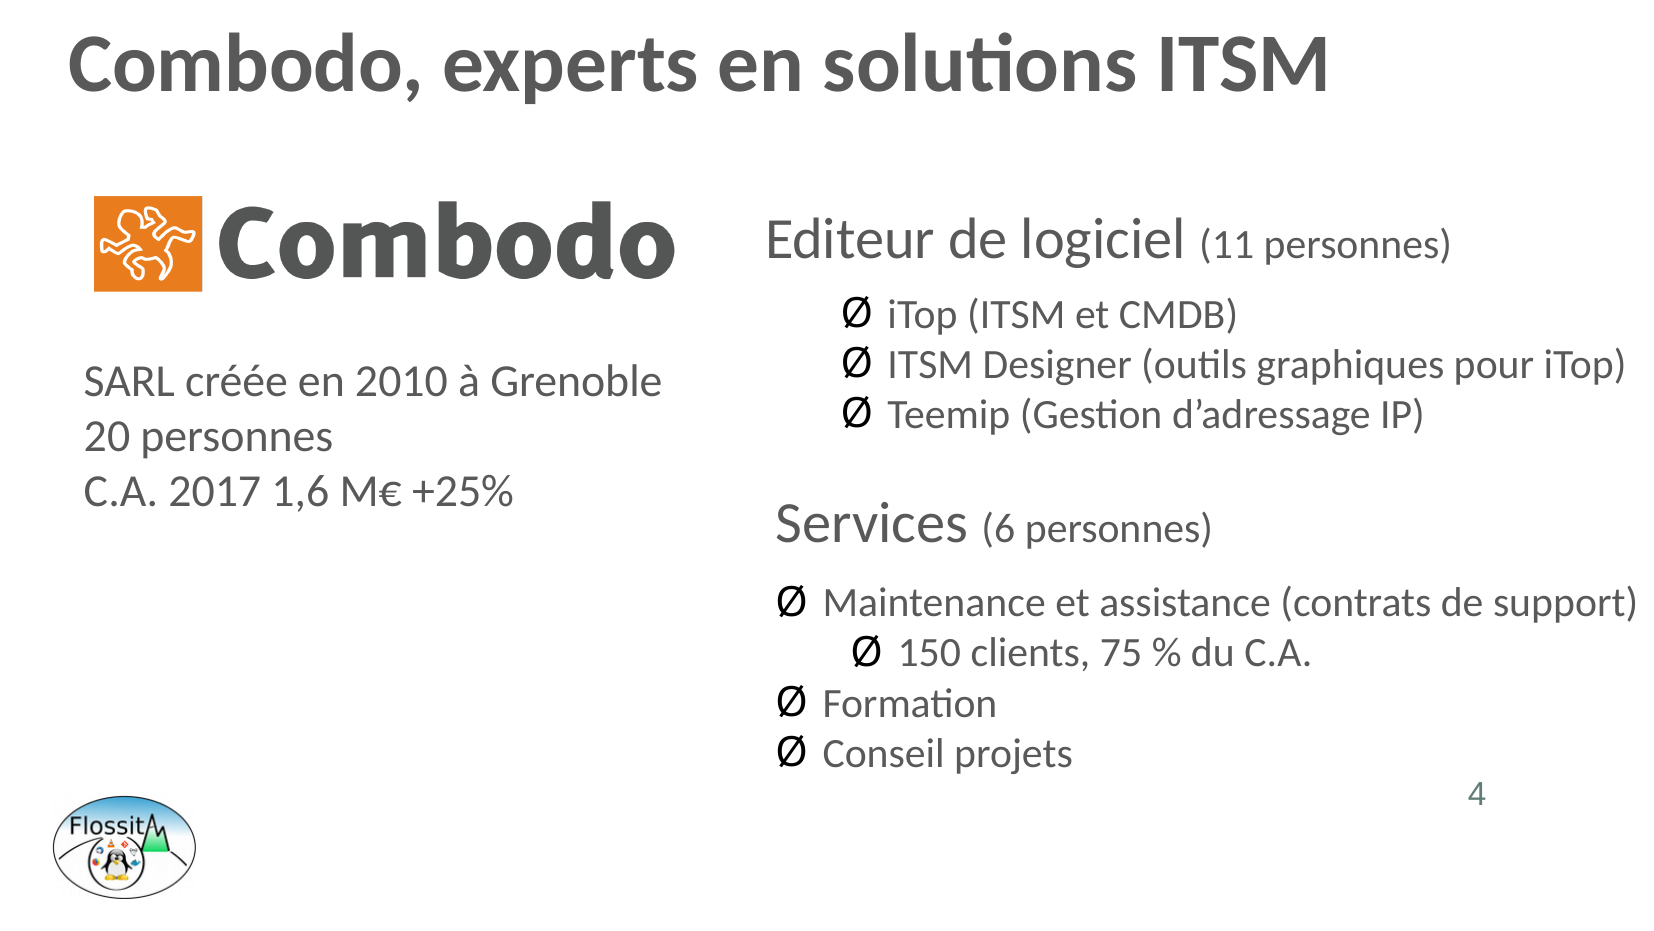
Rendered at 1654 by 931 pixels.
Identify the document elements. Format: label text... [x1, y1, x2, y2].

text_box iTop (ITSM et CMDB) ITSM Designer (outils graphiques pour iTop) Teemip (Gestion d’adressage IP) [825, 278, 1654, 497]
picture [52, 795, 196, 899]
text_box Maintenance et assistance (contrats de support) 150 clients, 75 % du C.A. Formation Conseil projets [760, 567, 1654, 886]
text_box Editeur de logiciel (11 personnes) [750, 193, 1496, 350]
text_box SARL créée en 2010 à Grenoble 20 personnes C.A. 2017 1,6 M€ +25% [68, 343, 739, 541]
title Combodo, experts en solutions ITSM [53, 11, 1654, 124]
picture [94, 188, 677, 302]
text_box Services (6 personnes) [760, 476, 1234, 563]
